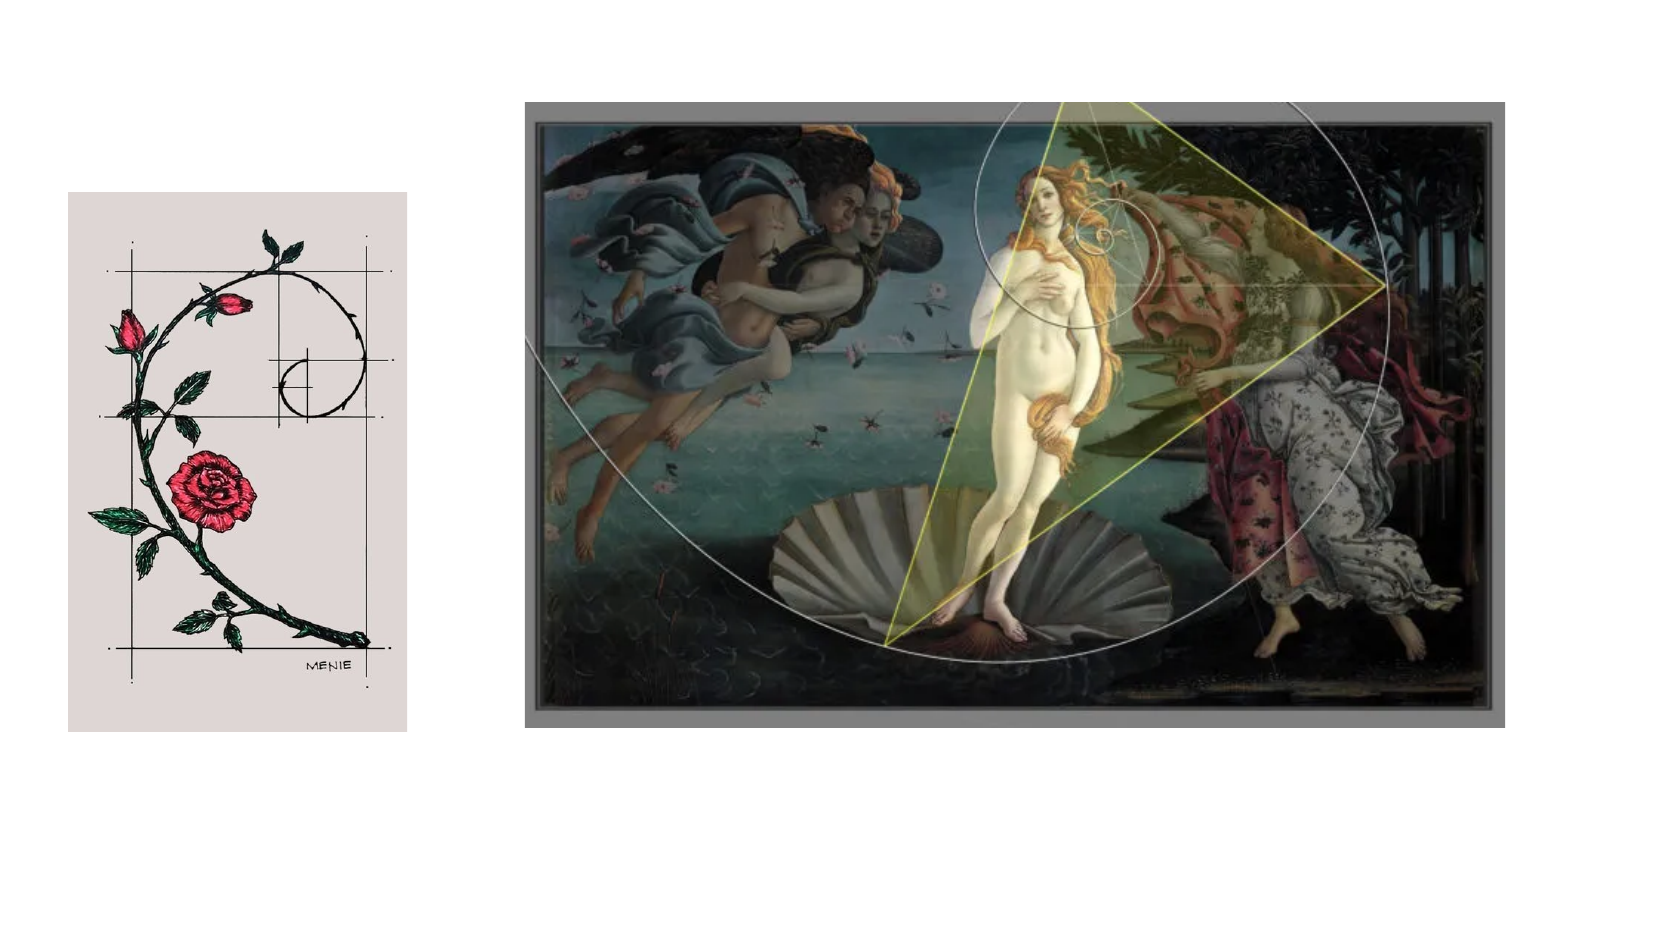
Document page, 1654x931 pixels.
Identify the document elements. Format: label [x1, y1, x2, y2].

picture [68, 192, 408, 732]
picture [524, 102, 1506, 728]
